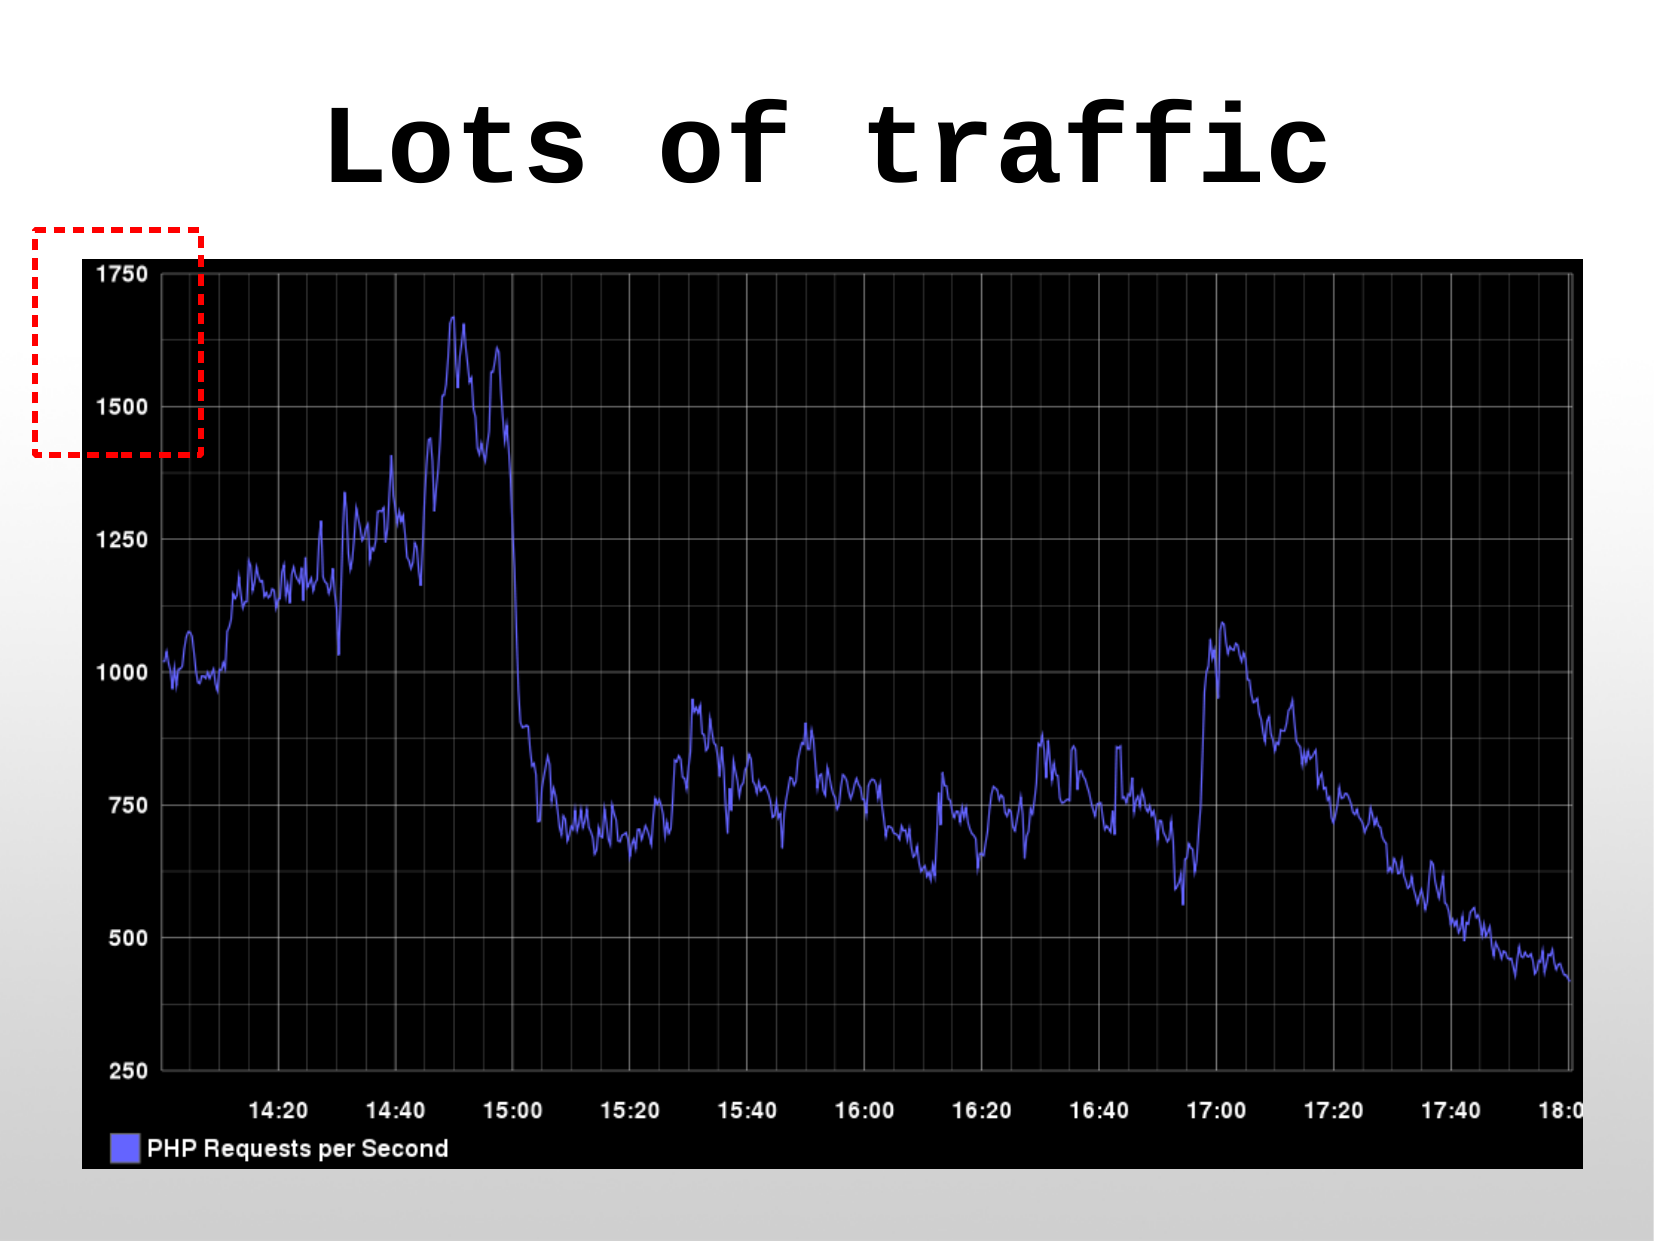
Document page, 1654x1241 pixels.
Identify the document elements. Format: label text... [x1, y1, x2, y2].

title Lots of traffic [82, 49, 1571, 257]
picture [0, 0, 1654, 1241]
